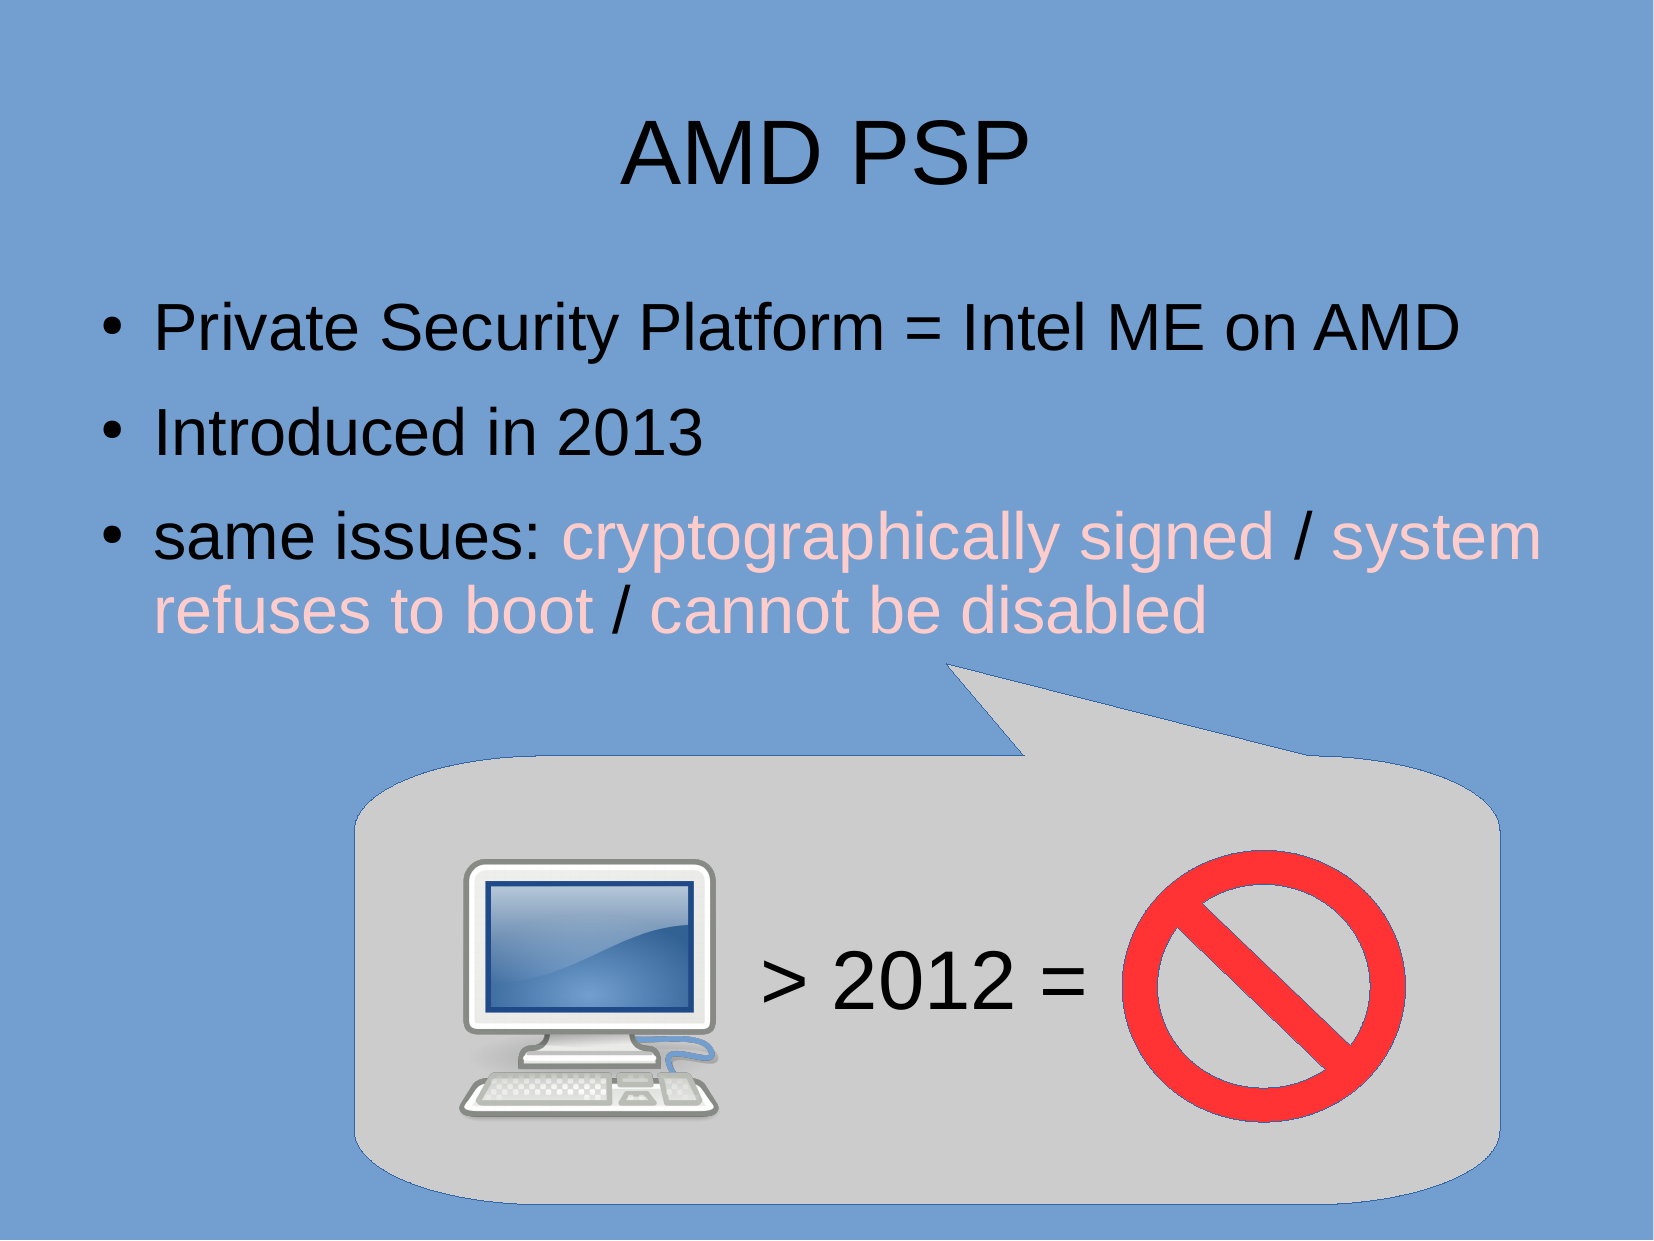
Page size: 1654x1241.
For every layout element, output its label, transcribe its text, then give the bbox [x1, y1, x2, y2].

list Private Security Platform = Intel ME on AMD Introduced in 2013 same issues: cryptographically signed / system refuses to boot / cannot be disabled [82, 290, 1571, 1010]
text_box > 2012 = [354, 663, 1501, 1205]
text_box [1122, 850, 1406, 1123]
title AMD PSP [82, 49, 1571, 257]
picture [458, 859, 721, 1123]
